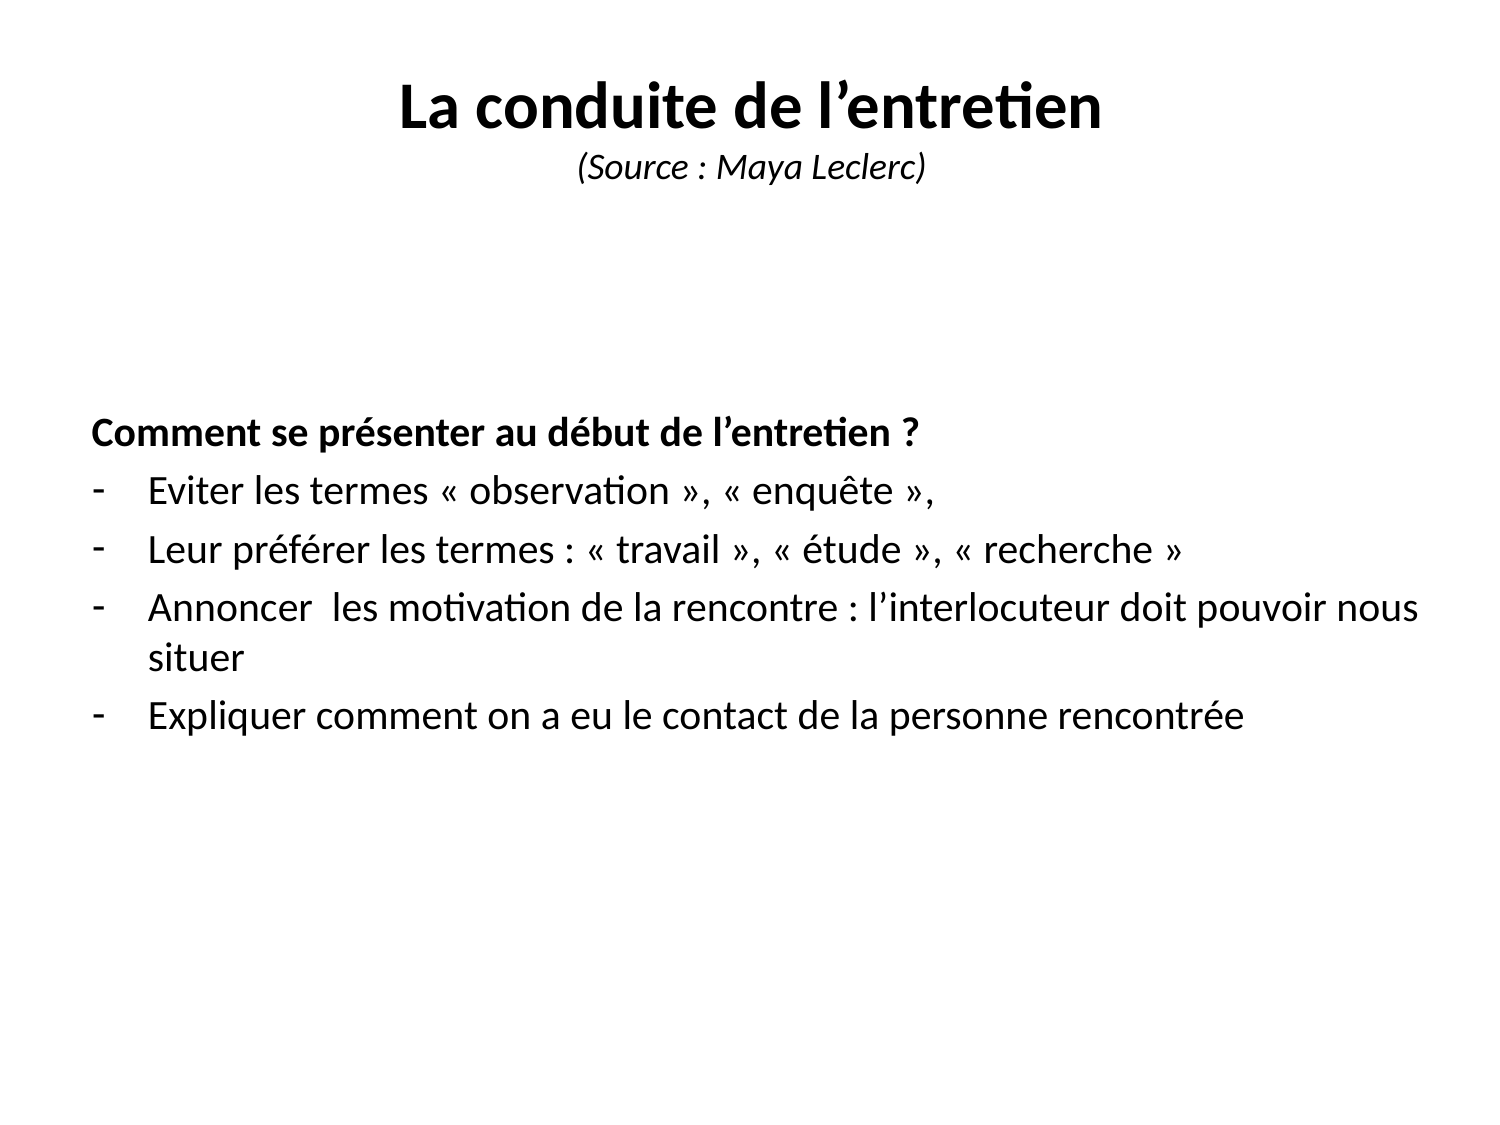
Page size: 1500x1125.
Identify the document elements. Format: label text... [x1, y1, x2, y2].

list Comment se présenter au début de l’entretien ? Eviter les termes « observation », « enquête », Leur préférer les termes : « travail », « étude », « recherche » Annoncer les motivation de la rencontre : l’interlocuteur doit pouvoir nous situer Expliquer comment on a eu le contact de la personne rencontrée [76, 397, 1436, 882]
title La conduite de l’entretien (Source : Maya Leclerc) [76, 30, 1427, 219]
